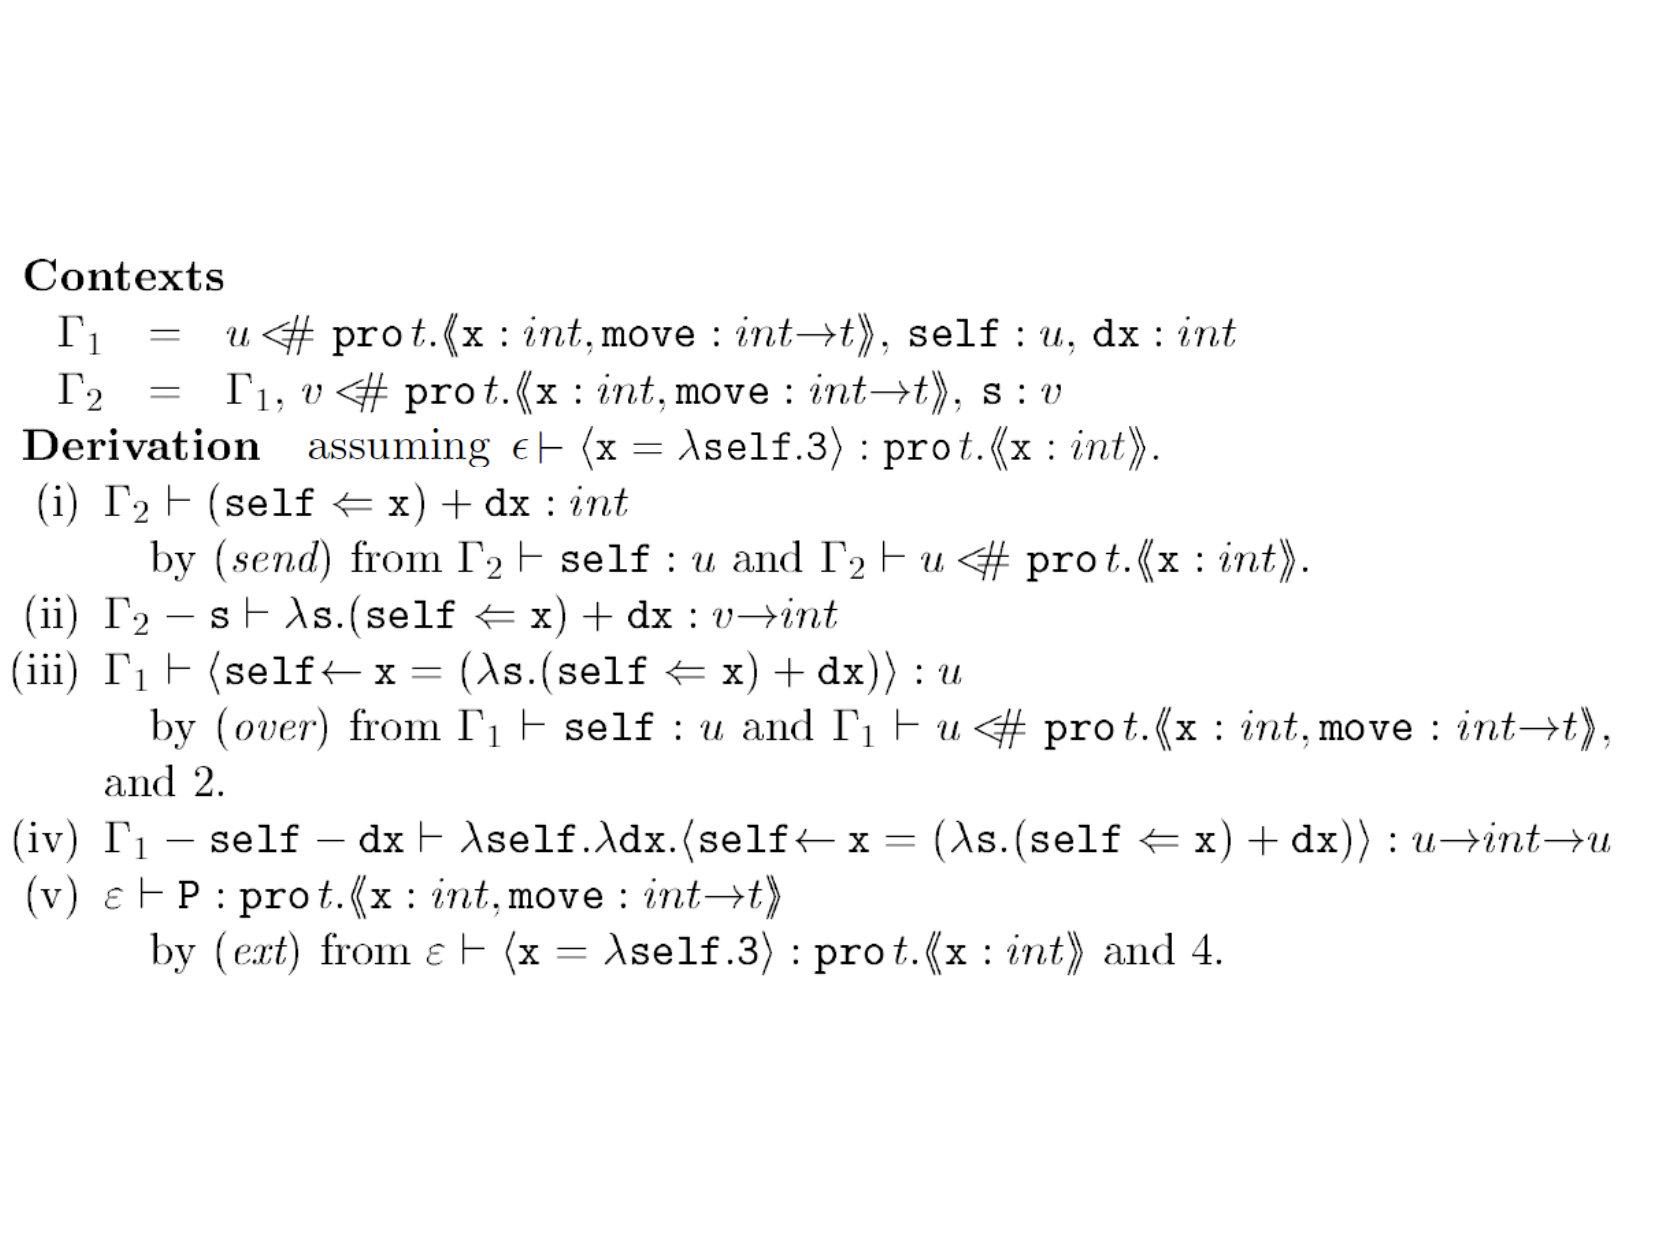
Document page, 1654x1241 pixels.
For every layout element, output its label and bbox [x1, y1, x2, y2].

picture [4, 244, 1654, 1000]
